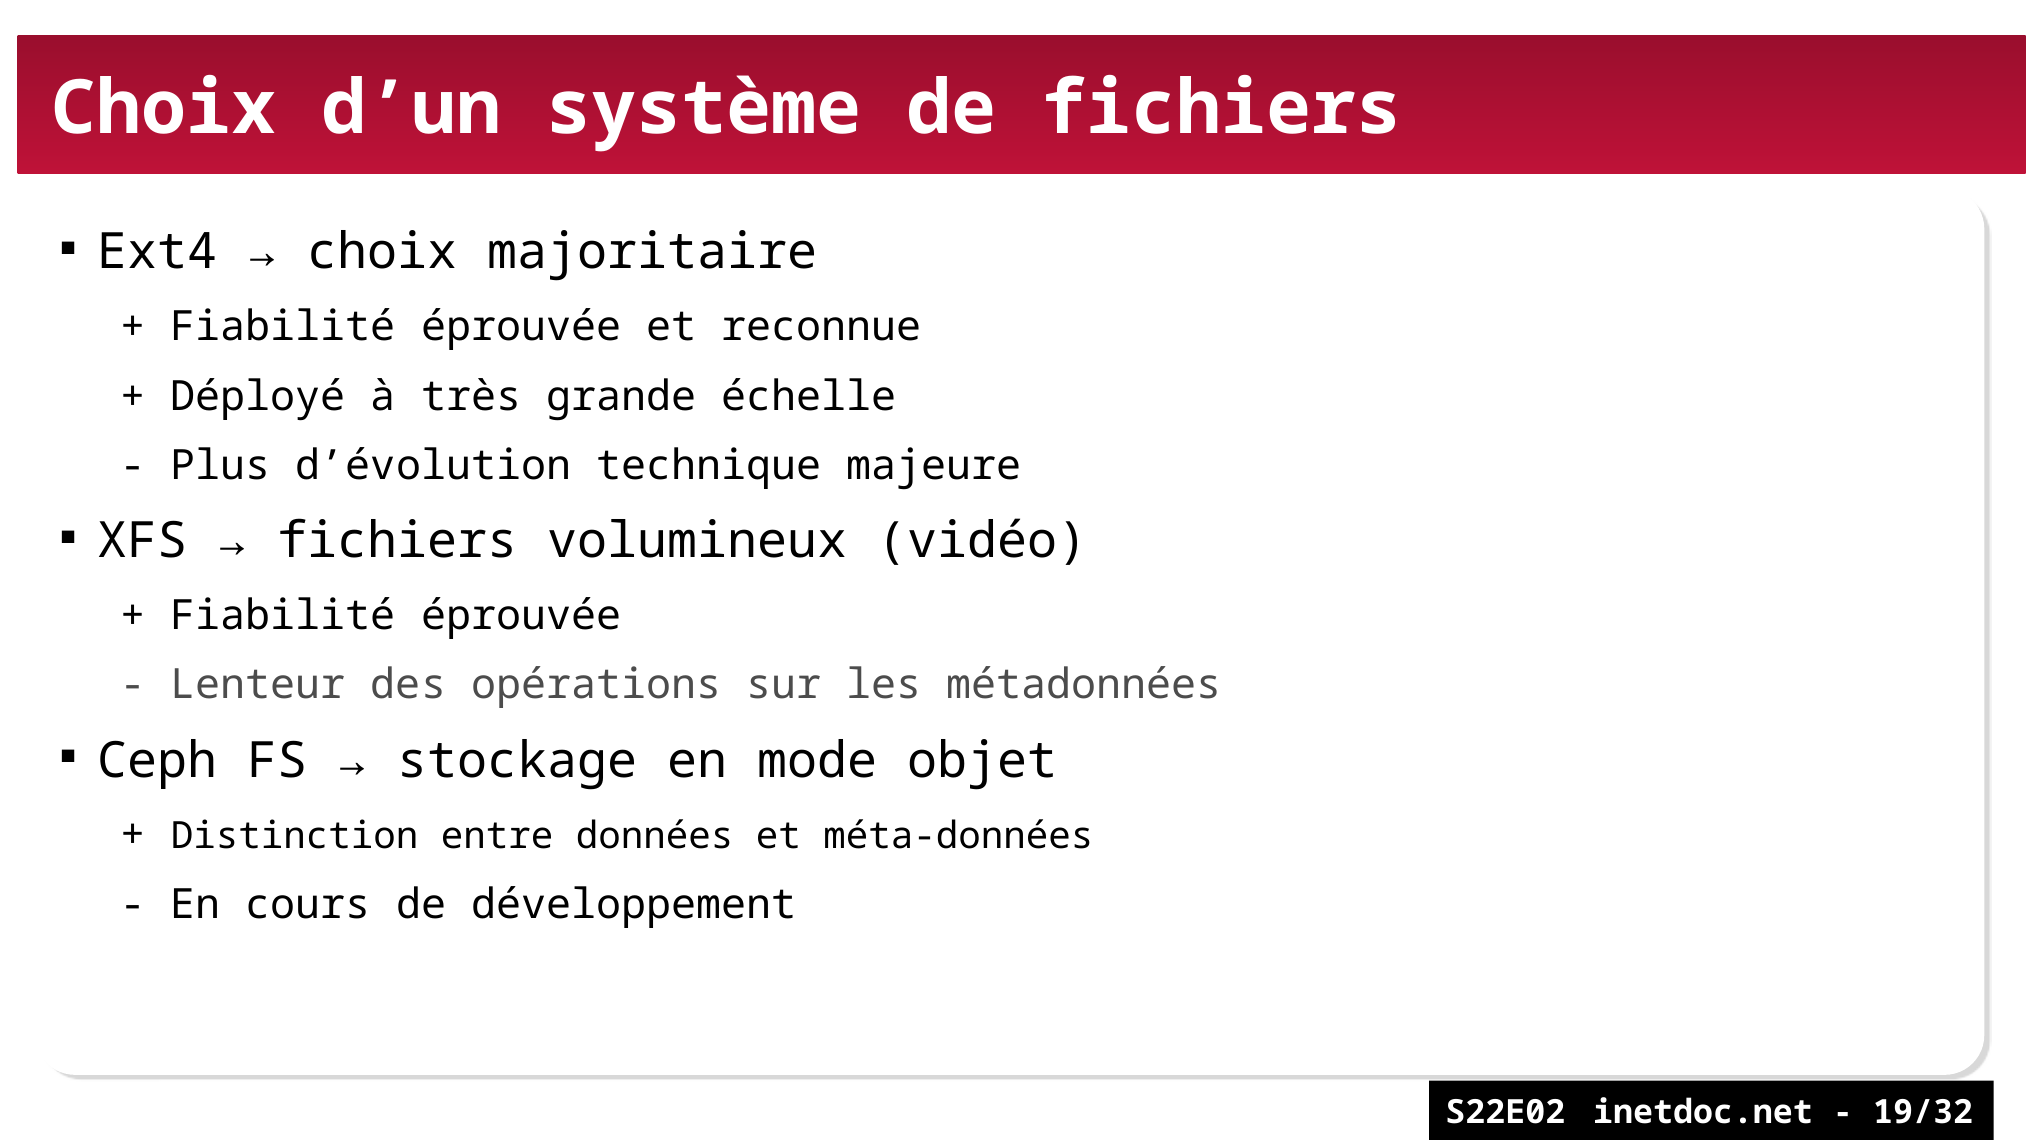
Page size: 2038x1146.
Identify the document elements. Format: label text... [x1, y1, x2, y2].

text_box Choix d’un système de fichiers [17, 35, 2026, 174]
text_box Ext4 → choix majoritaire + Fiabilité éprouvée et reconnue + Déployé à très grande échelle - Plus d’évolution technique majeure XFS → fichiers volumineux (vidéo) + Fiabilité éprouvée - Lenteur des opérations sur les métadonnées Ceph FS → stockage en mode objet + Distinction entre données et méta-données - En cours de développement [35, 188, 1985, 1075]
text_box S22E02 inetdoc.net - 32/32 [1429, 1080, 1994, 1140]
